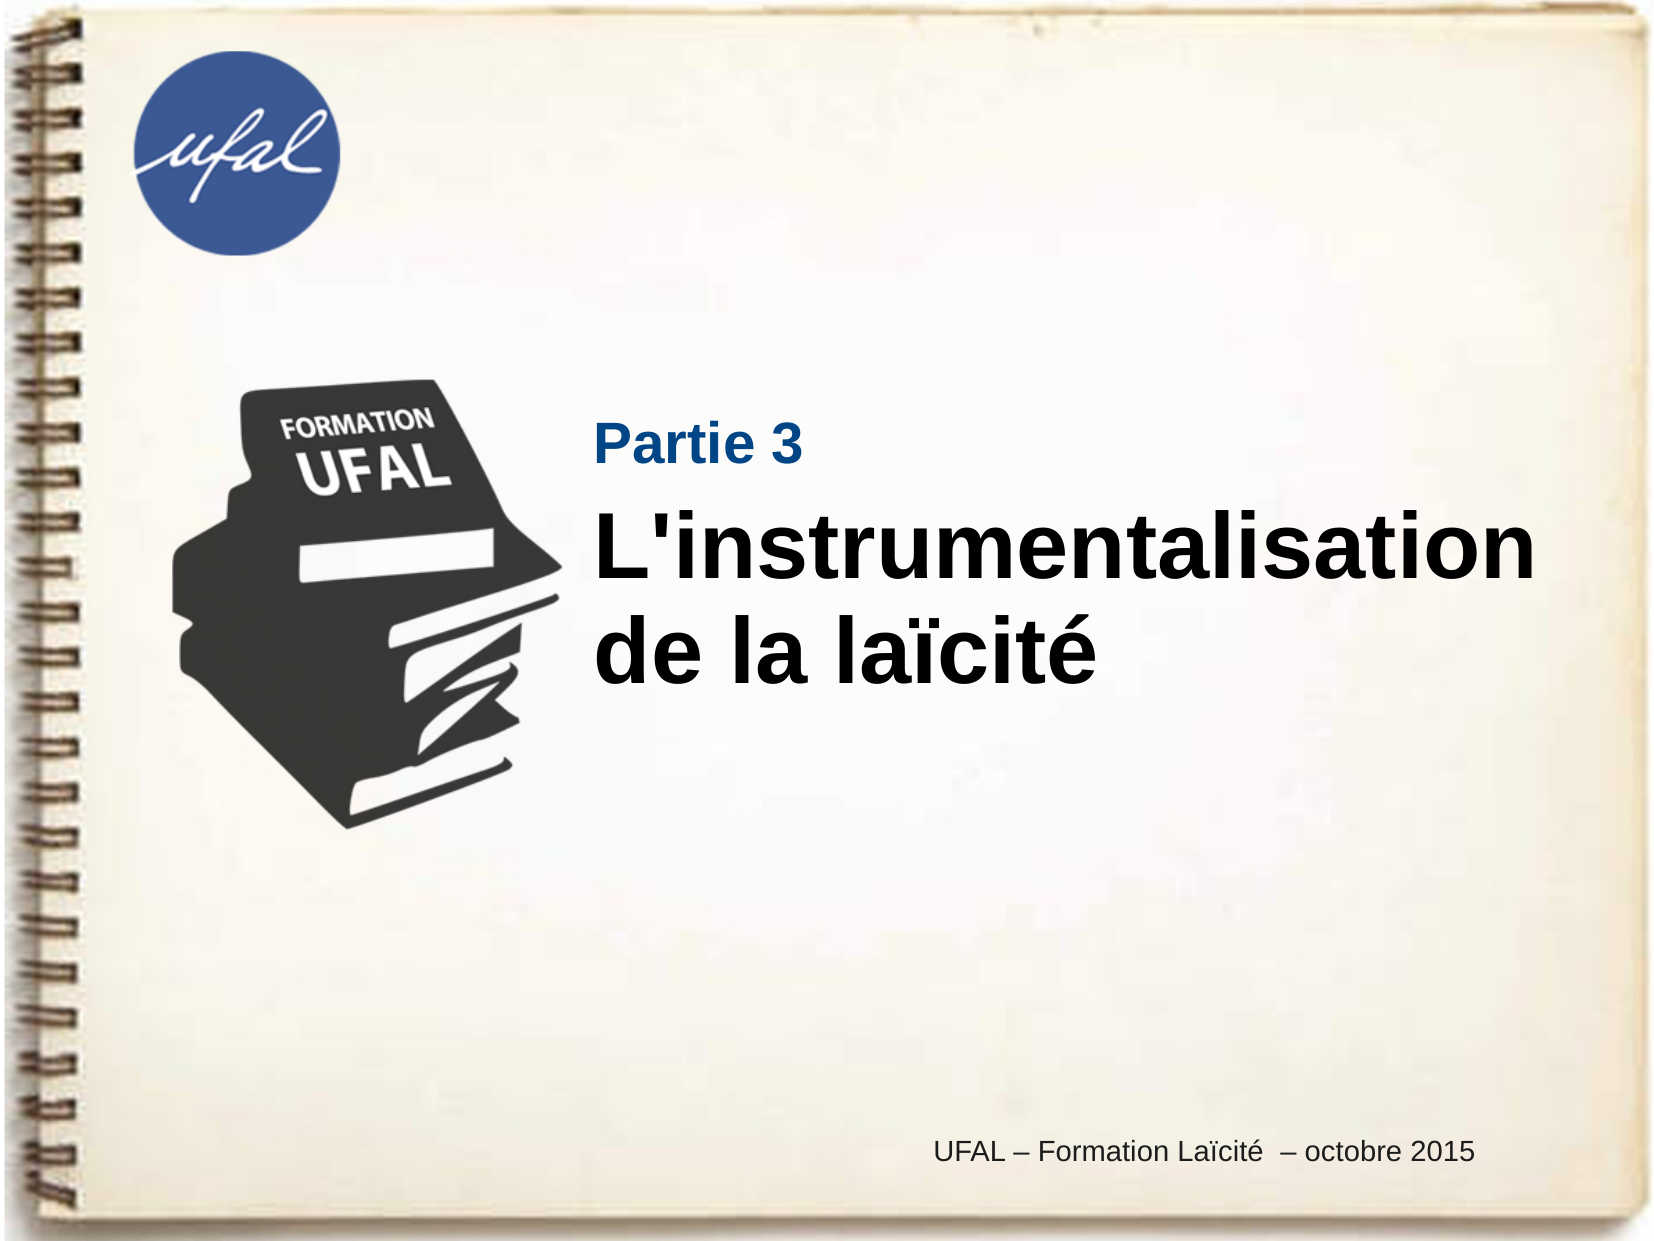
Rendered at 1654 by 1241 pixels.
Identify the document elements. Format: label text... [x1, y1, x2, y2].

text_box Partie 3 L'instrumentalisation de la laïcité [578, 401, 1619, 734]
picture [2, 0, 1654, 1241]
text_box UFAL – Formation Laïcité – octobre 2015 [826, 1133, 1583, 1170]
